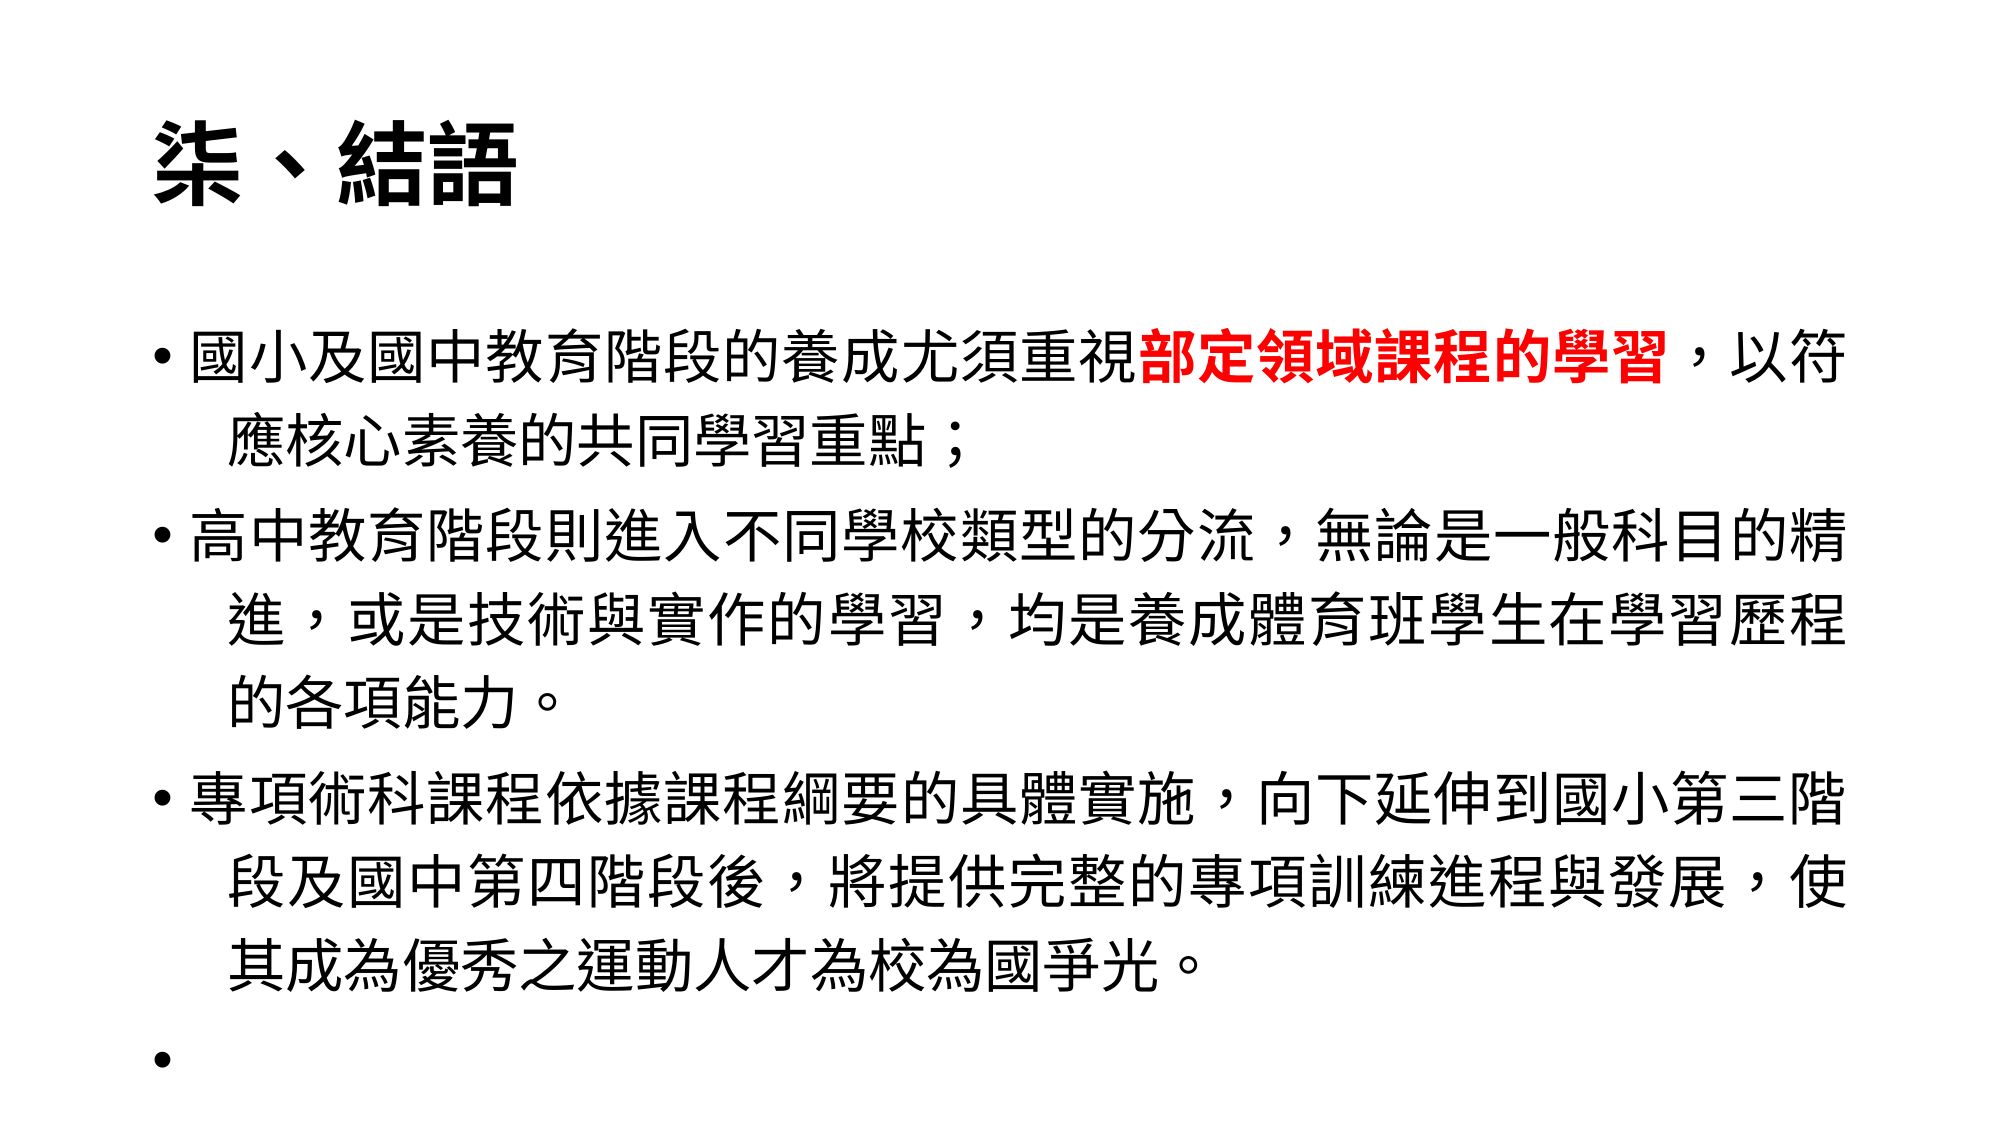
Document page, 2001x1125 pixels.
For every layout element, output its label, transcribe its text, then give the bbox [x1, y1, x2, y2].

list 國小及國中教育階段的養成尤須重視部定領域課程的學習，以符應核心素養的共同學習重點； 高中教育階段則進入不同學校類型的分流，無論是一般科目的精進，或是技術與實作的學習，均是養成體育班學生在學習歷程的各項能力。 專項術科課程依據課程綱要的具體實施，向下延伸到國小第三階段及國中第四階段後，將提供完整的專項訓練進程與發展，使其成為優秀之運動人才為校為國爭光。 [137, 299, 1863, 1038]
title 柒、結語 [137, 59, 1863, 278]
